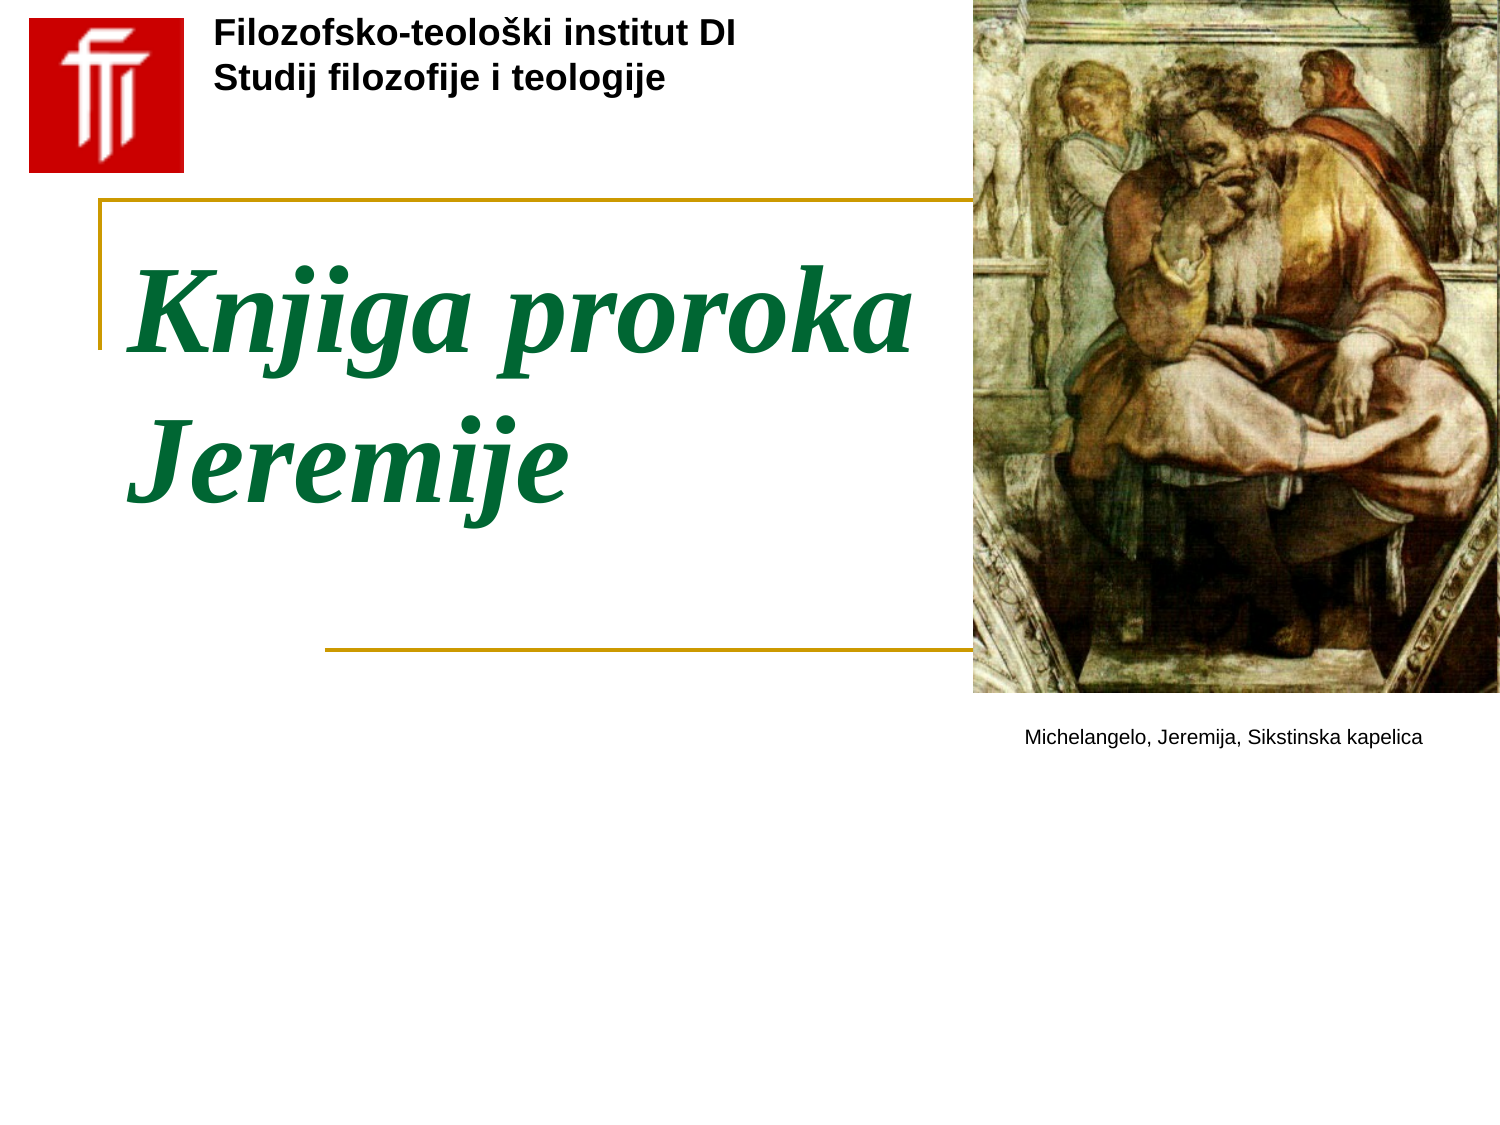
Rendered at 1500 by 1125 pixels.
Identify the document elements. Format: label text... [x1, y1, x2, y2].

text_box Michelangelo, Jeremija, Sikstinska kapelica [1009, 716, 1500, 757]
picture [29, 18, 184, 173]
title Knjiga proroka Jeremije [112, 219, 973, 639]
text_box Filozofsko-teološki institut DI Studij filozofije i teologije [198, 0, 963, 106]
picture [973, 0, 1500, 693]
